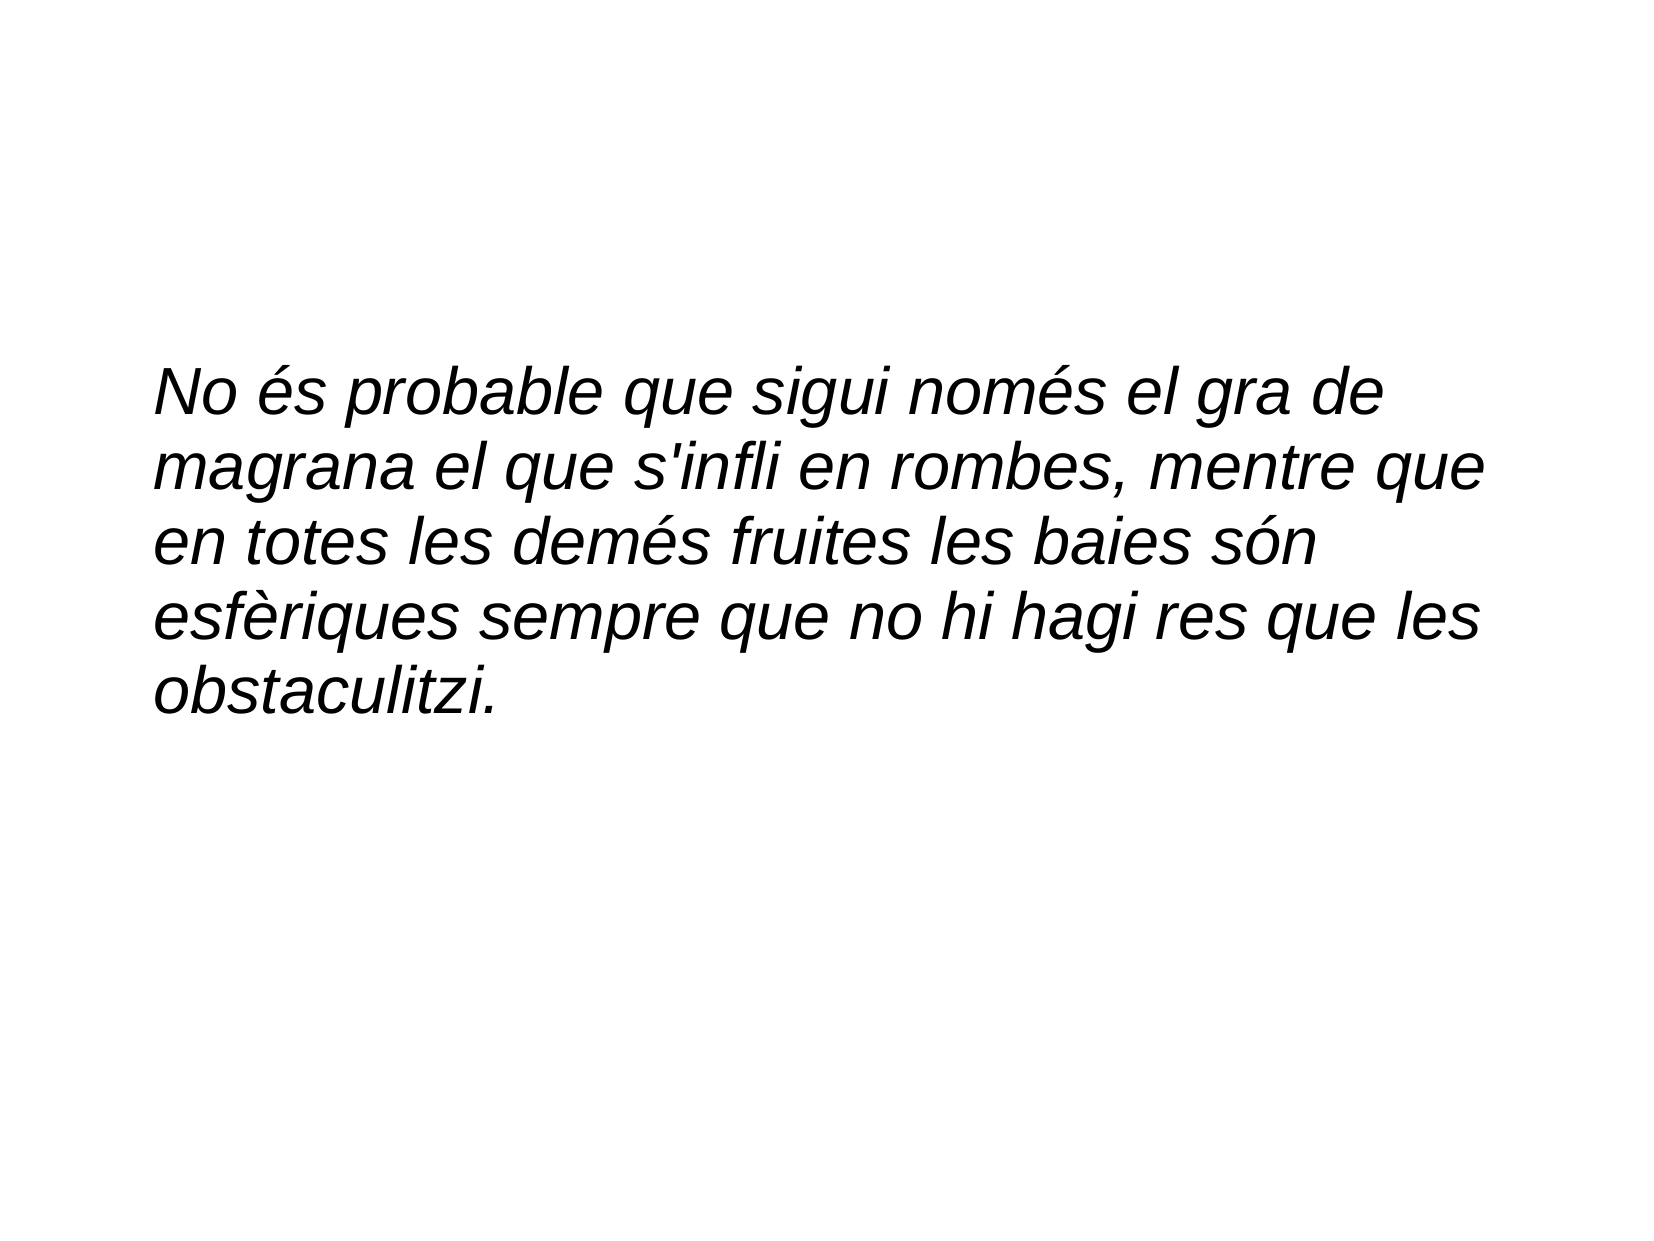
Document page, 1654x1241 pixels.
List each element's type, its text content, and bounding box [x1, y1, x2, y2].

list No és probable que sigui només el gra de magrana el que s'infli en rombes, mentre que en totes les demés fruites les baies són esfèriques sempre que no hi hagi res que les obstaculitzi. [82, 354, 1571, 1109]
